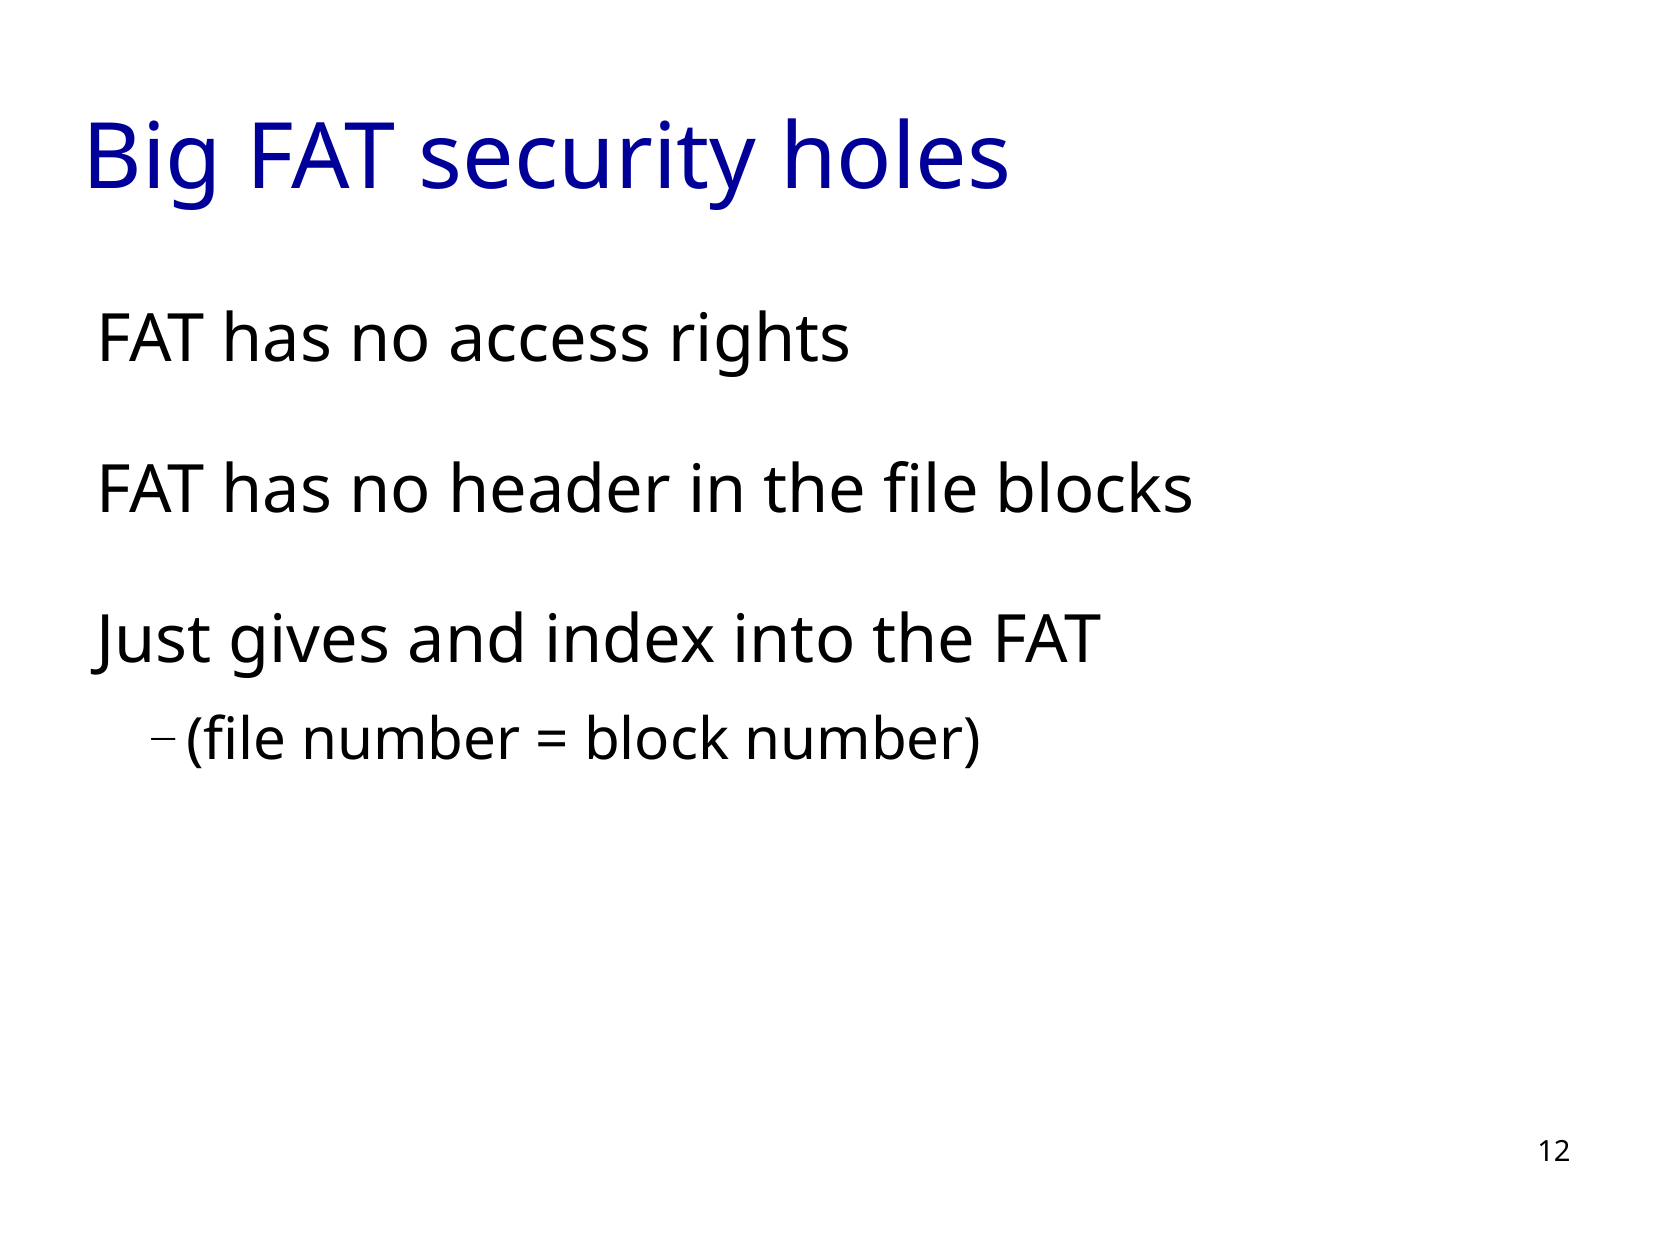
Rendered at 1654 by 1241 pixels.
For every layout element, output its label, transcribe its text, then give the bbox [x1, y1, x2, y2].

title Big FAT security holes [82, 49, 1571, 257]
list FAT has no access rights FAT has no header in the file blocks Just gives and index into the FAT (file number = block number) [60, 290, 1571, 1096]
